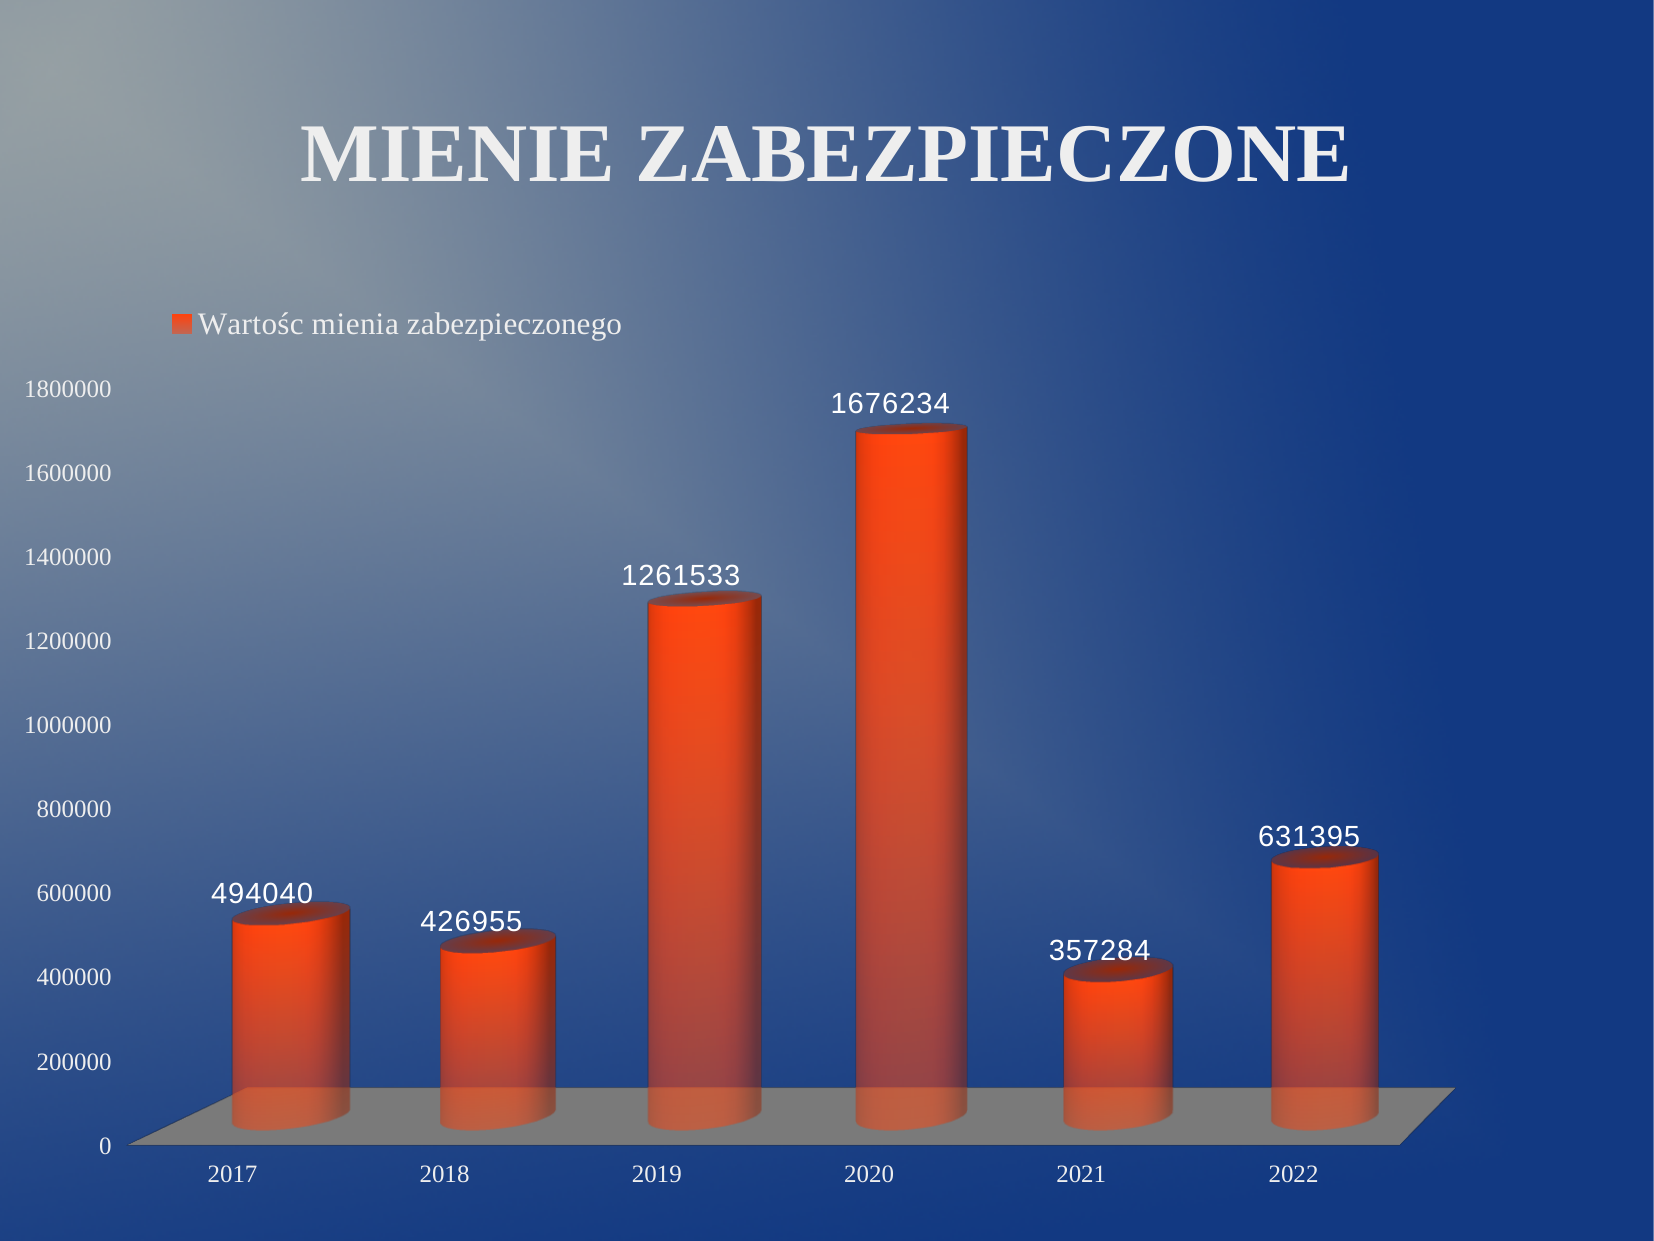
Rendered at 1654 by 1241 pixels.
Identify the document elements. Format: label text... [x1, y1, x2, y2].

chart [23, 283, 1548, 1198]
title MIENIE ZABEZPIECZONE [82, 49, 1571, 257]
picture [0, 0, 1654, 1241]
